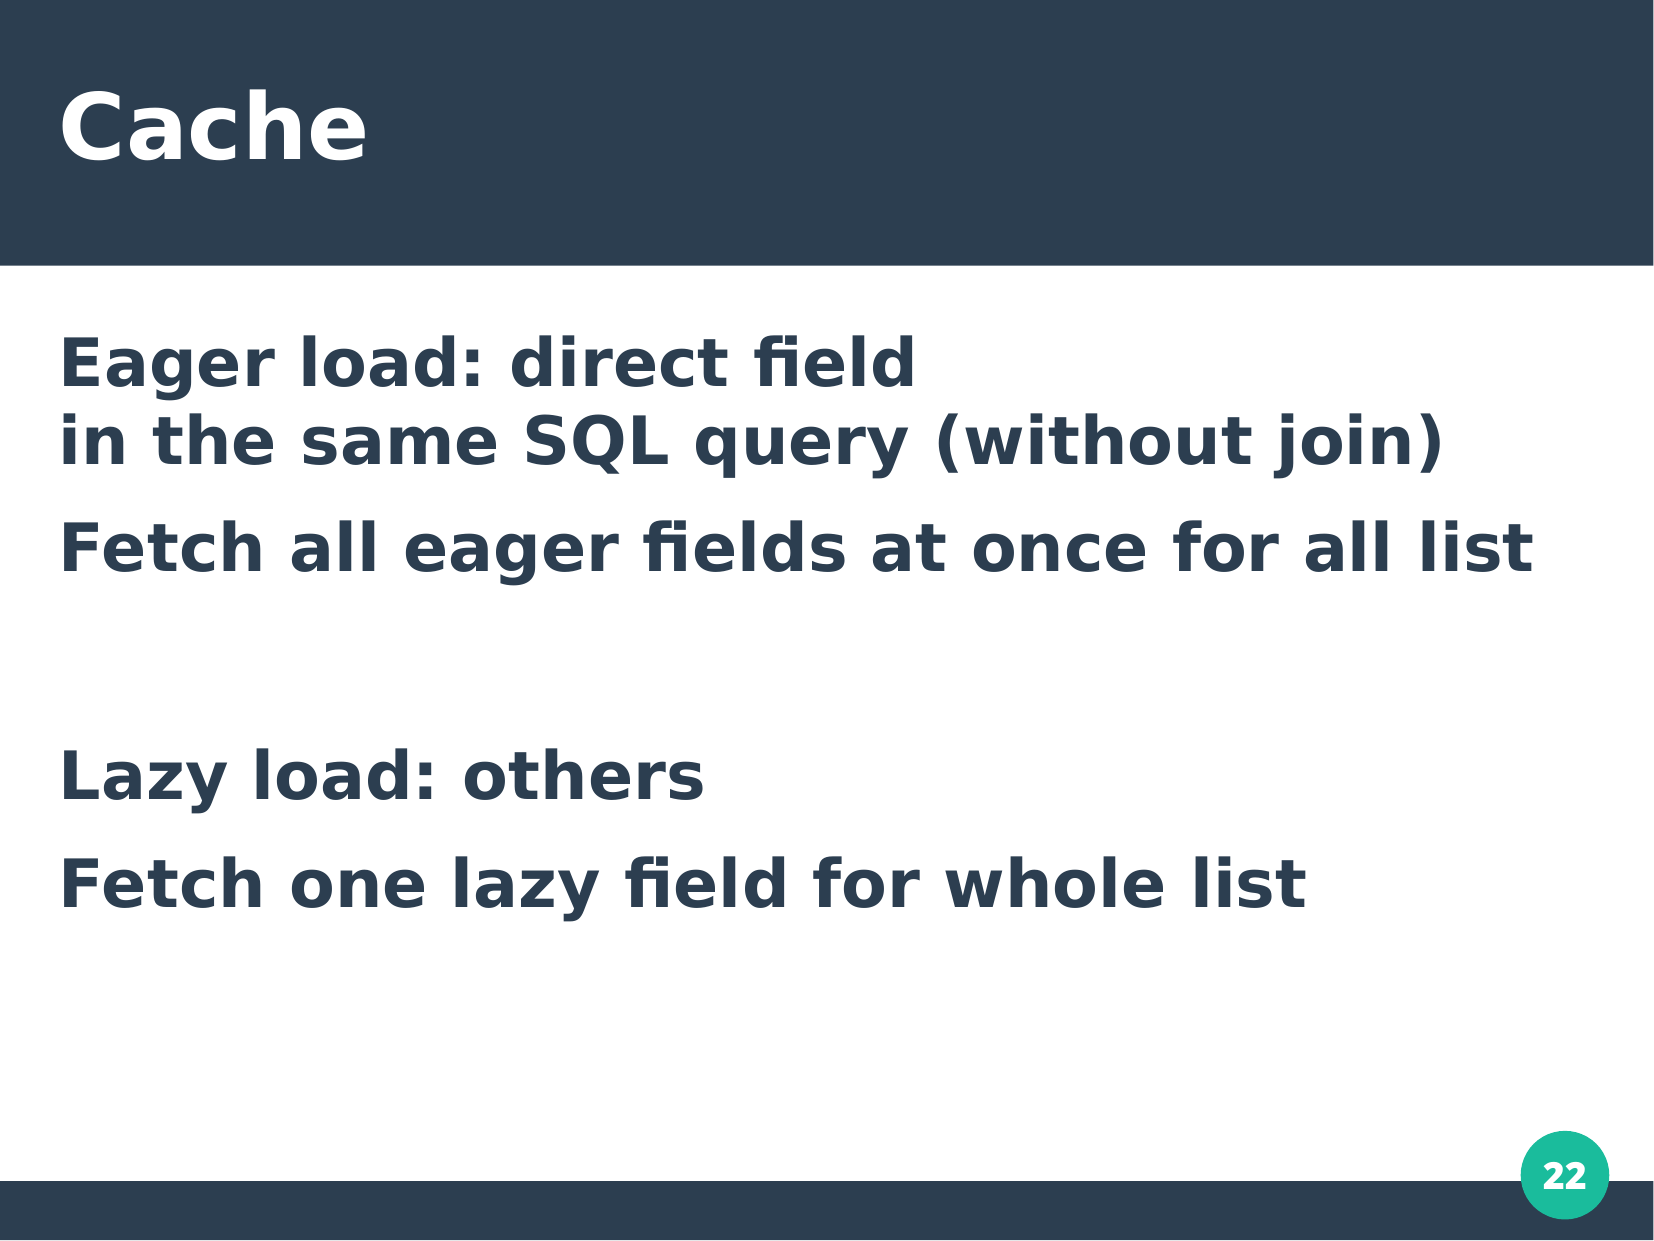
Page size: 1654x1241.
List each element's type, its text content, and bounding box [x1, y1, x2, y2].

title Cache [59, 49, 1595, 207]
list Eager load: direct field in the same SQL query (without join) Fetch all eager fields at once for all list Lazy load: others Fetch one lazy field for whole list [59, 324, 1595, 1152]
